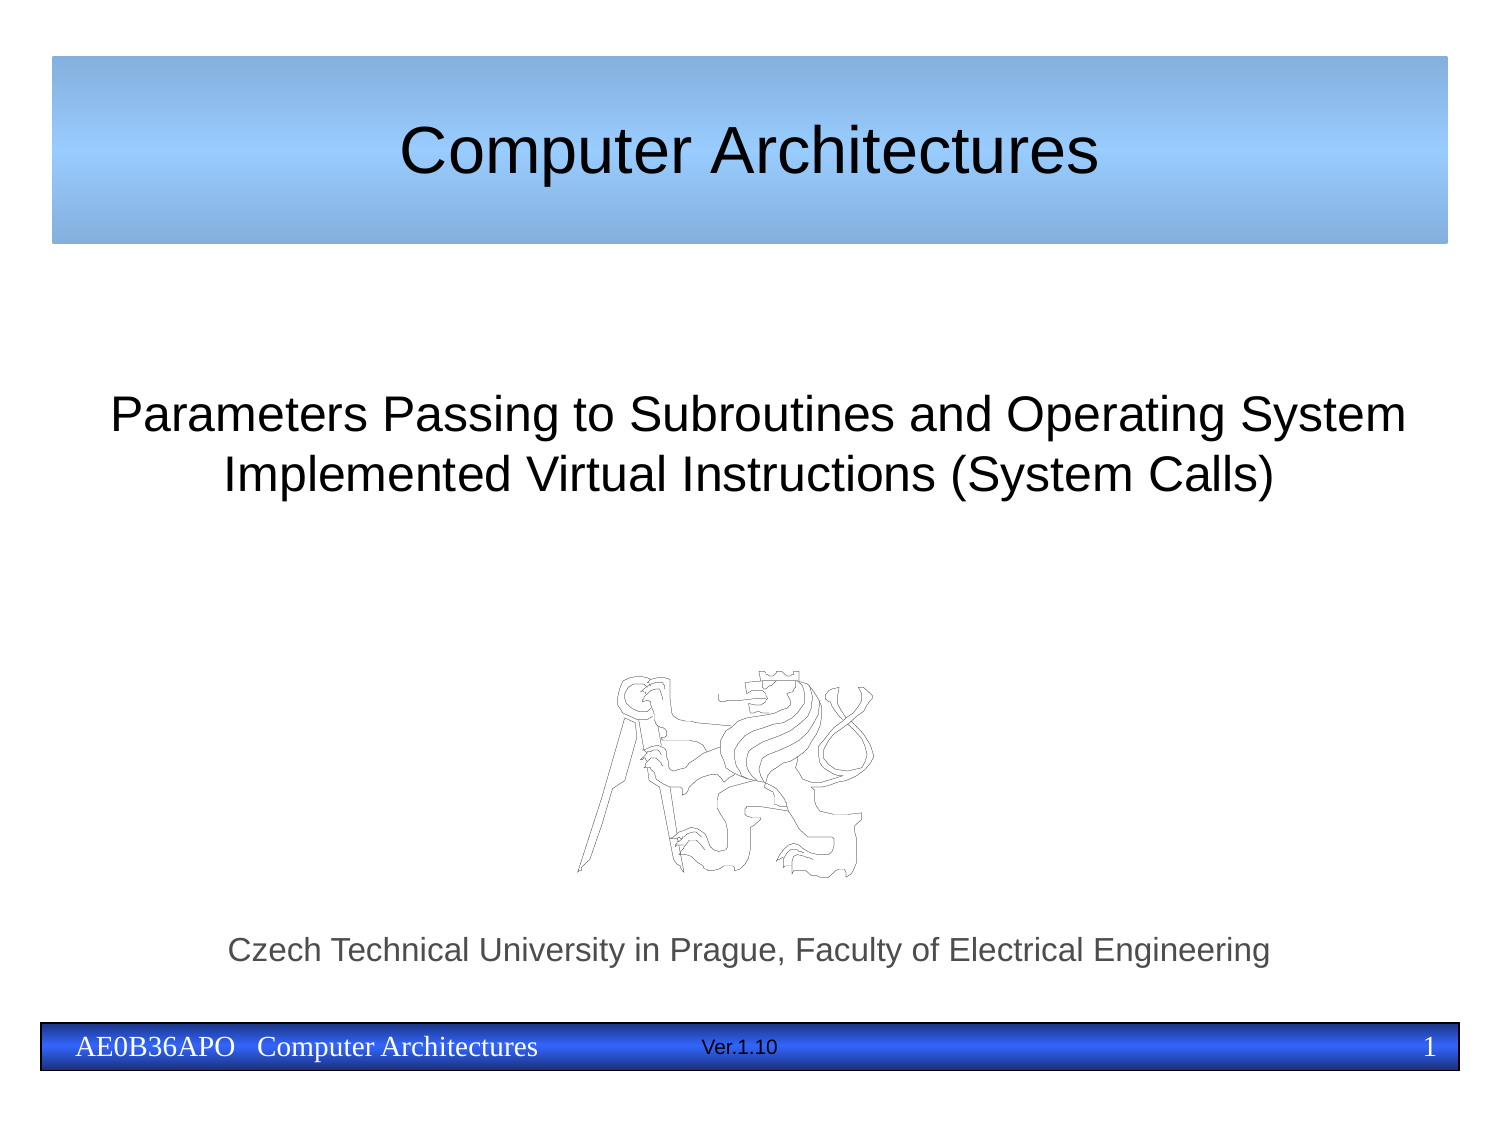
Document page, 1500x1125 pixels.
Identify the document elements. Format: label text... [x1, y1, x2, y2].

text_box Ver.1.10 [686, 1028, 805, 1065]
text_box Czech Technical University in Prague, Faculty of Electrical Engineering [199, 920, 1301, 977]
title Computer Architectures [52, 56, 1448, 244]
text_box Parameters Passing to Subroutines and Operating System Implemented Virtual Instructions (System Calls) [53, 374, 1447, 510]
chart [574, 668, 879, 884]
